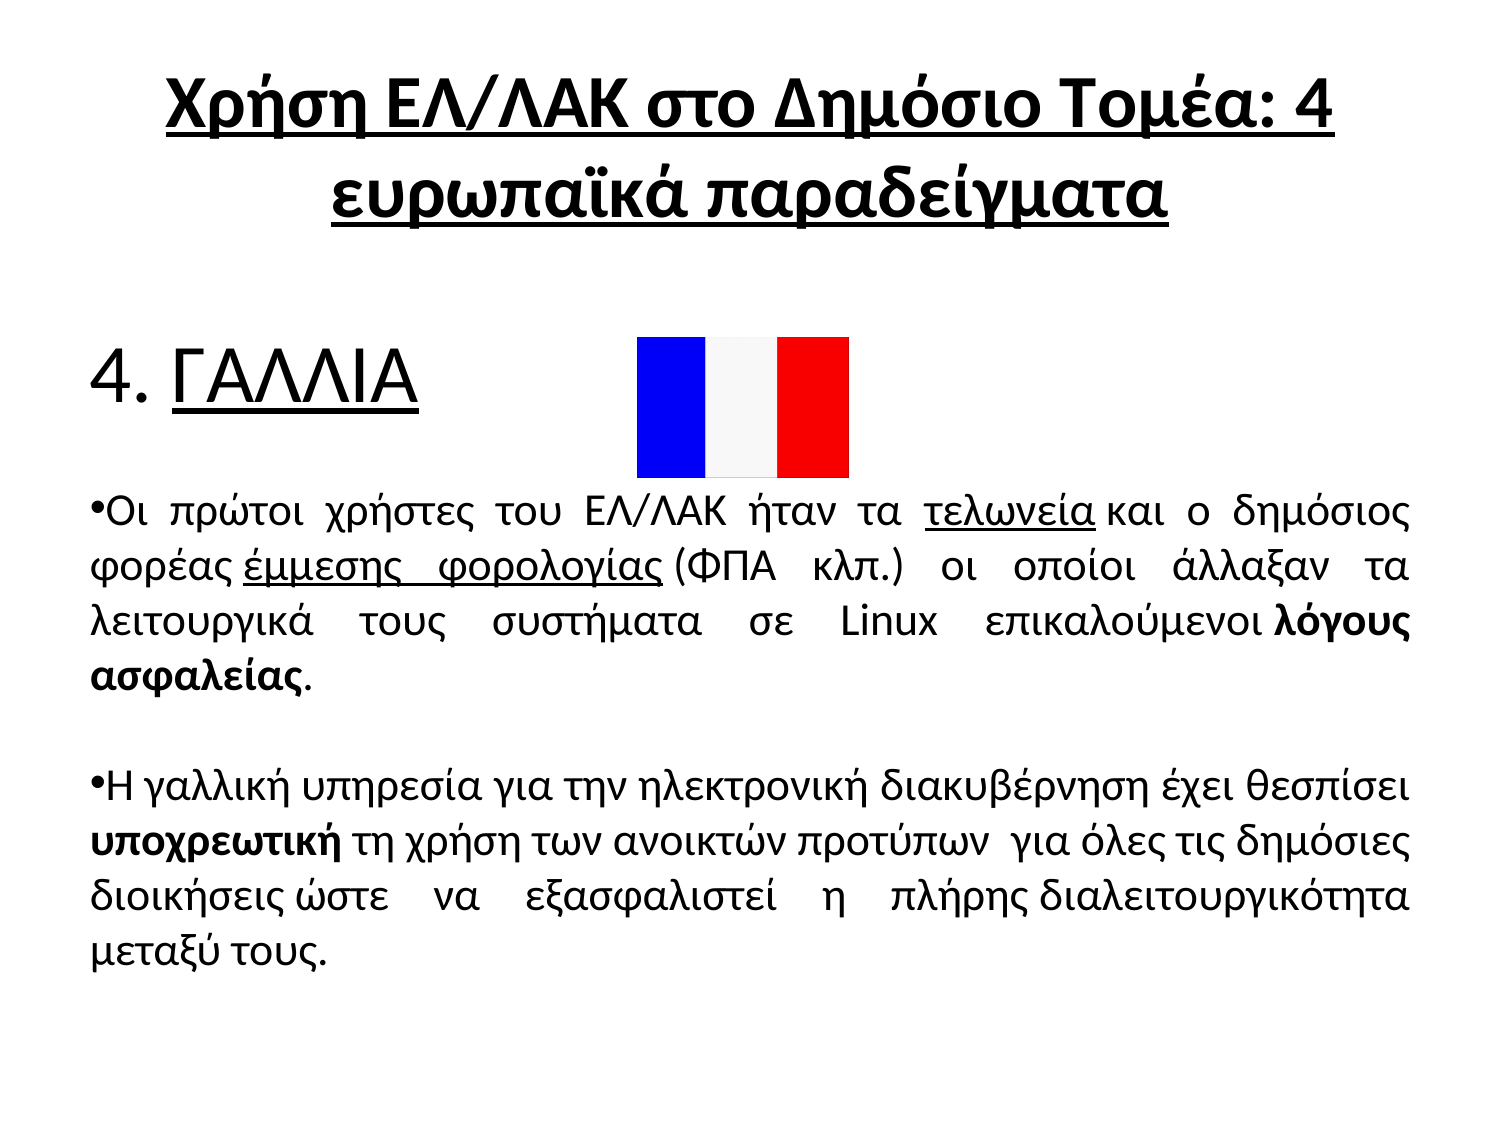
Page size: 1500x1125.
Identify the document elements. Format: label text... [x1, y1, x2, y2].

text_box 4. ΓΑΛΛΙΑ Οι πρώτοι χρήστες του ΕΛ/ΛΑΚ ήταν τα τελωνεία και ο δημόσιος φορέας έμμεσης φορολογίας (ΦΠΑ κλπ.) οι οποίοι άλλαξαν τα λειτουργικά τους συστήματα σε Linux επικαλούμενοι λόγους ασφαλείας. Η γαλλική υπηρεσία για την ηλεκτρονική διακυβέρνηση έχει θεσπίσει υποχρεωτική τη χρήση των ανοικτών προτύπων για όλες τις δημόσιες διοικήσεις ώστε να εξασφαλιστεί η πλήρης διαλειτουργικότητα μεταξύ τους. [75, 312, 1426, 1125]
text_box Χρήση ΕΛ/ΛΑΚ στο Δημόσιο Τομέα: 4 ευρωπαϊκά παραδείγματα [75, 45, 1426, 233]
picture [637, 337, 849, 478]
